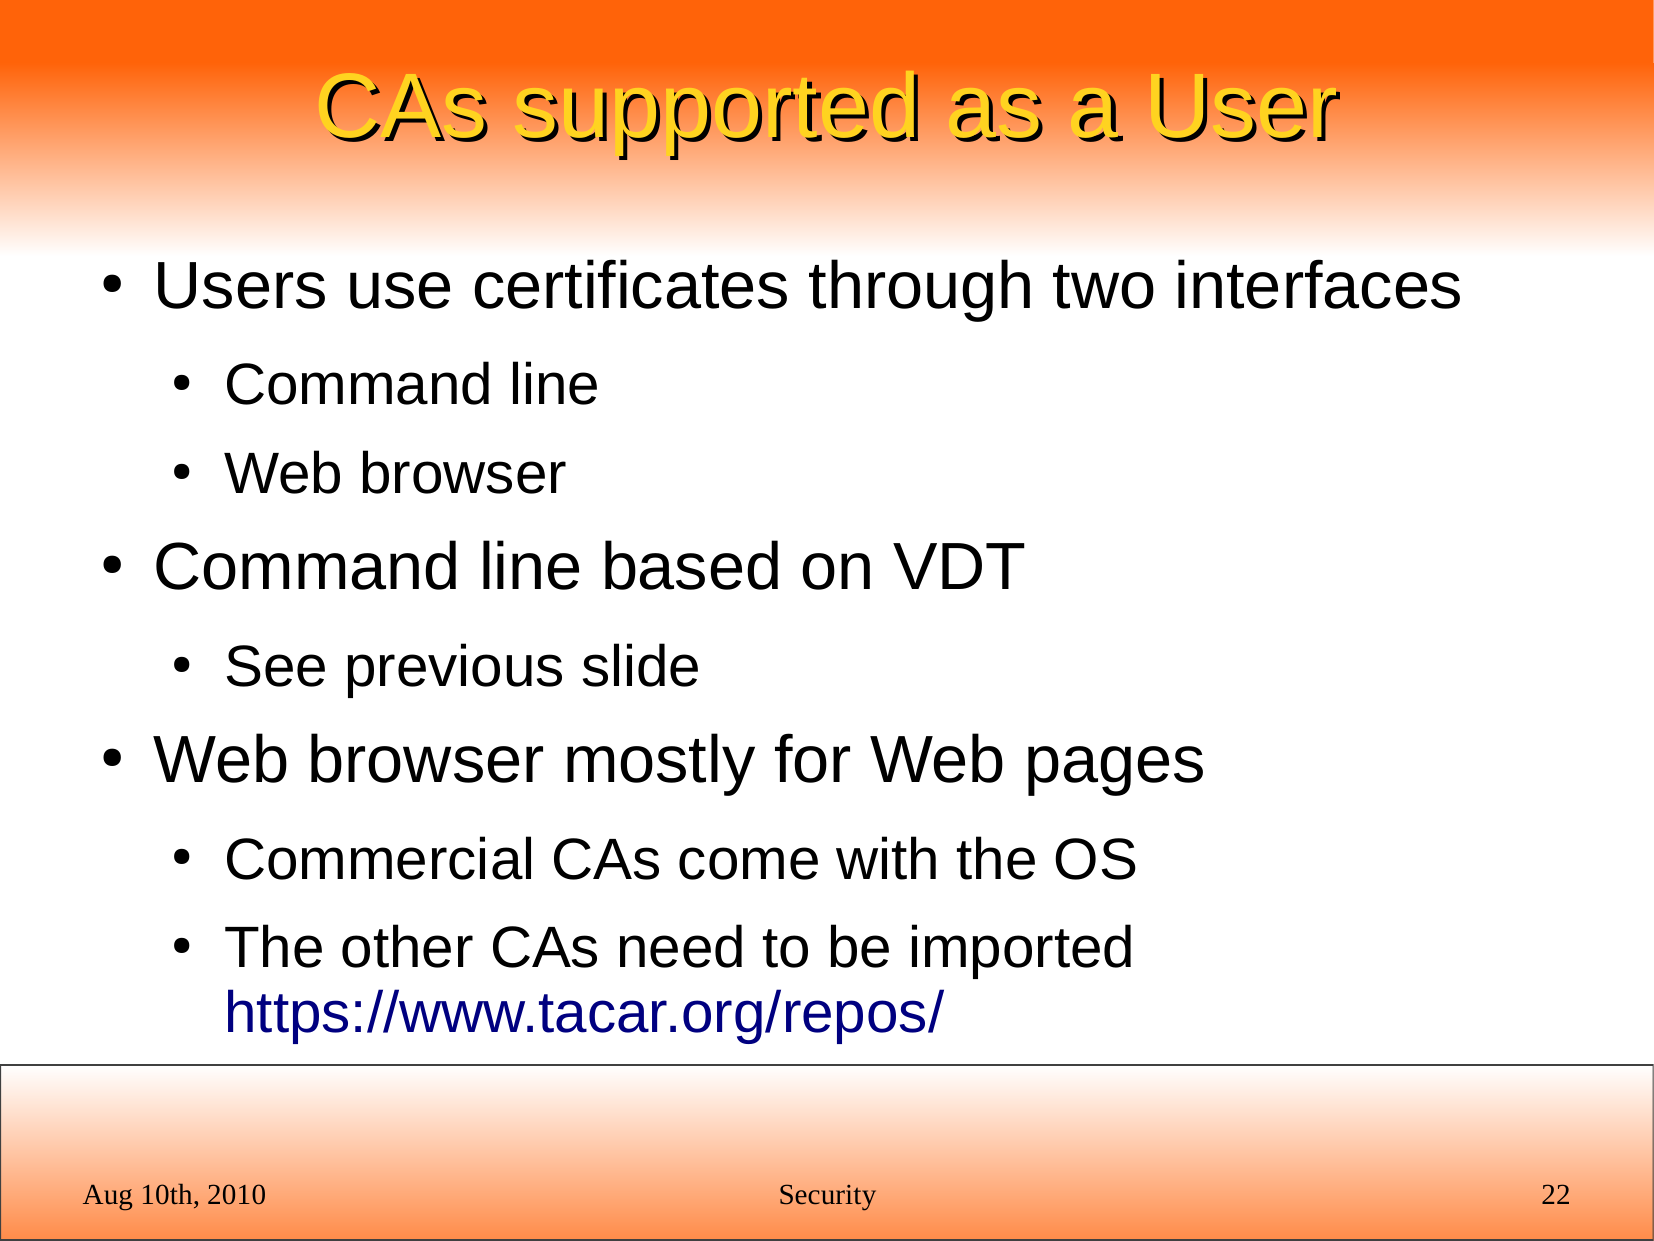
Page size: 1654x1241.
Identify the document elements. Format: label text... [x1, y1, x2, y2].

title CAs supported as a User [82, 9, 1571, 202]
list Users use certificates through two interfaces Command line Web browser Command line based on VDT See previous slide Web browser mostly for Web pages Commercial CAs come with the OS The other CAs need to be imported https://www.tacar.org/repos/ [82, 247, 1571, 1067]
